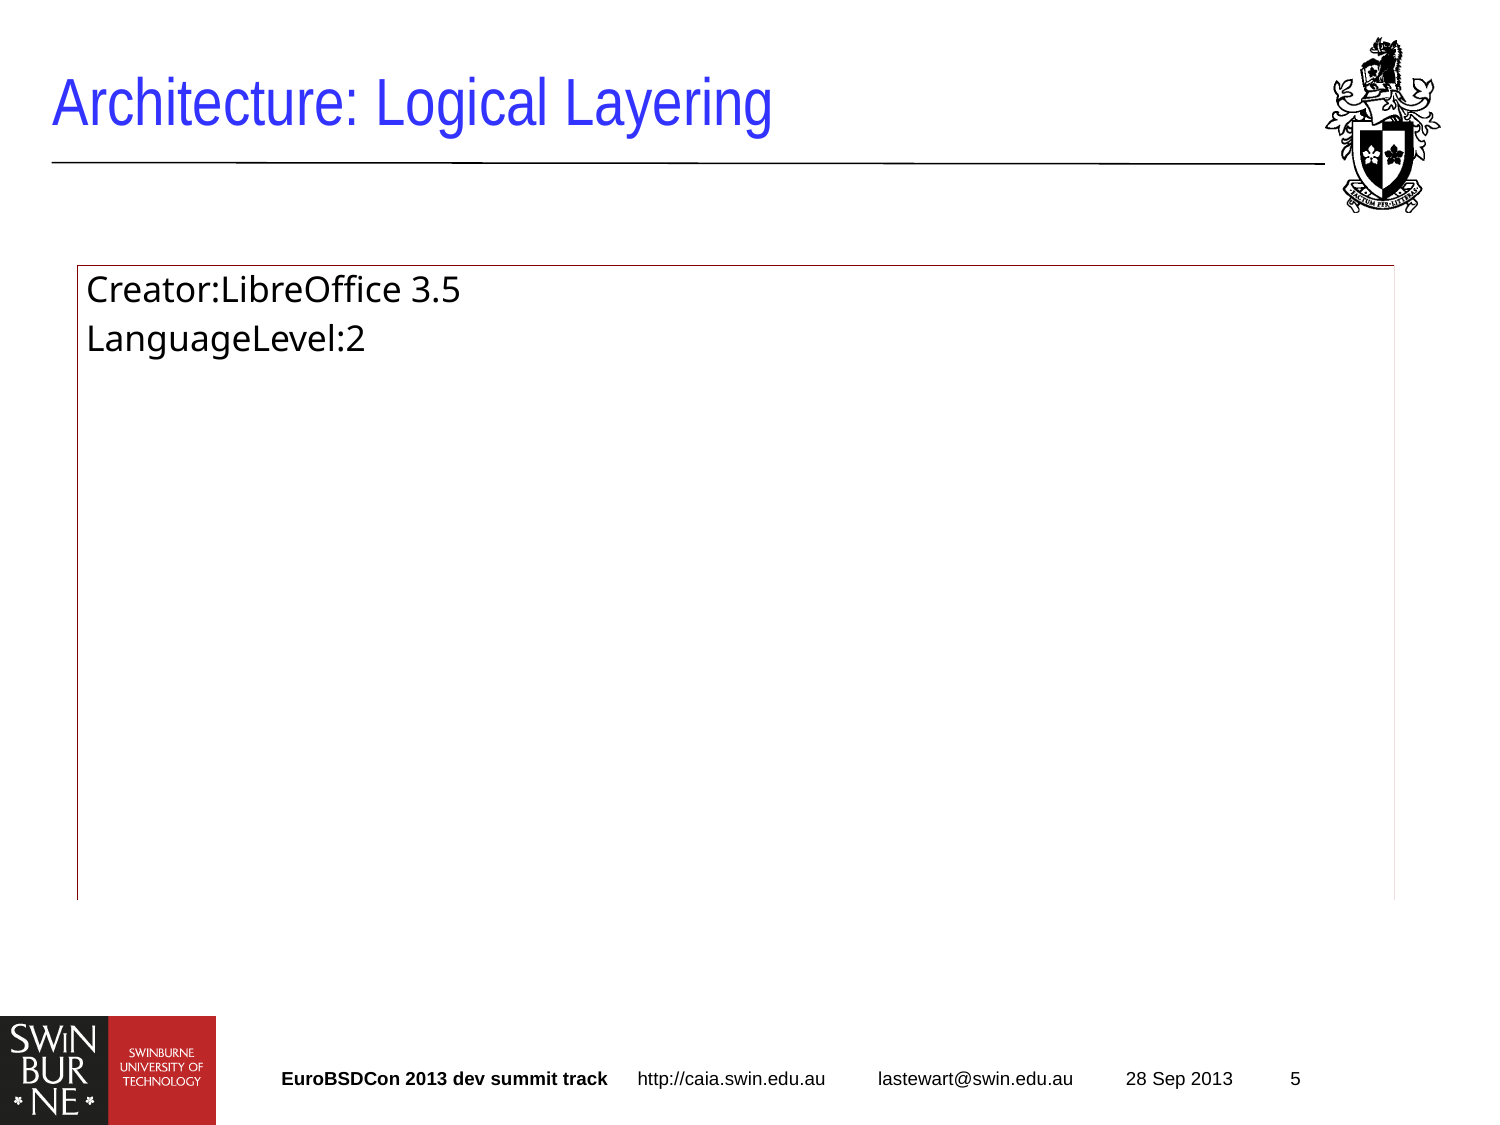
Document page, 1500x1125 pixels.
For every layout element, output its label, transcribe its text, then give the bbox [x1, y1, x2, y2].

picture [0, 1016, 216, 1125]
picture [1325, 37, 1441, 213]
title Architecture: Logical Layering [52, 58, 1325, 164]
picture [75, 262, 1395, 901]
